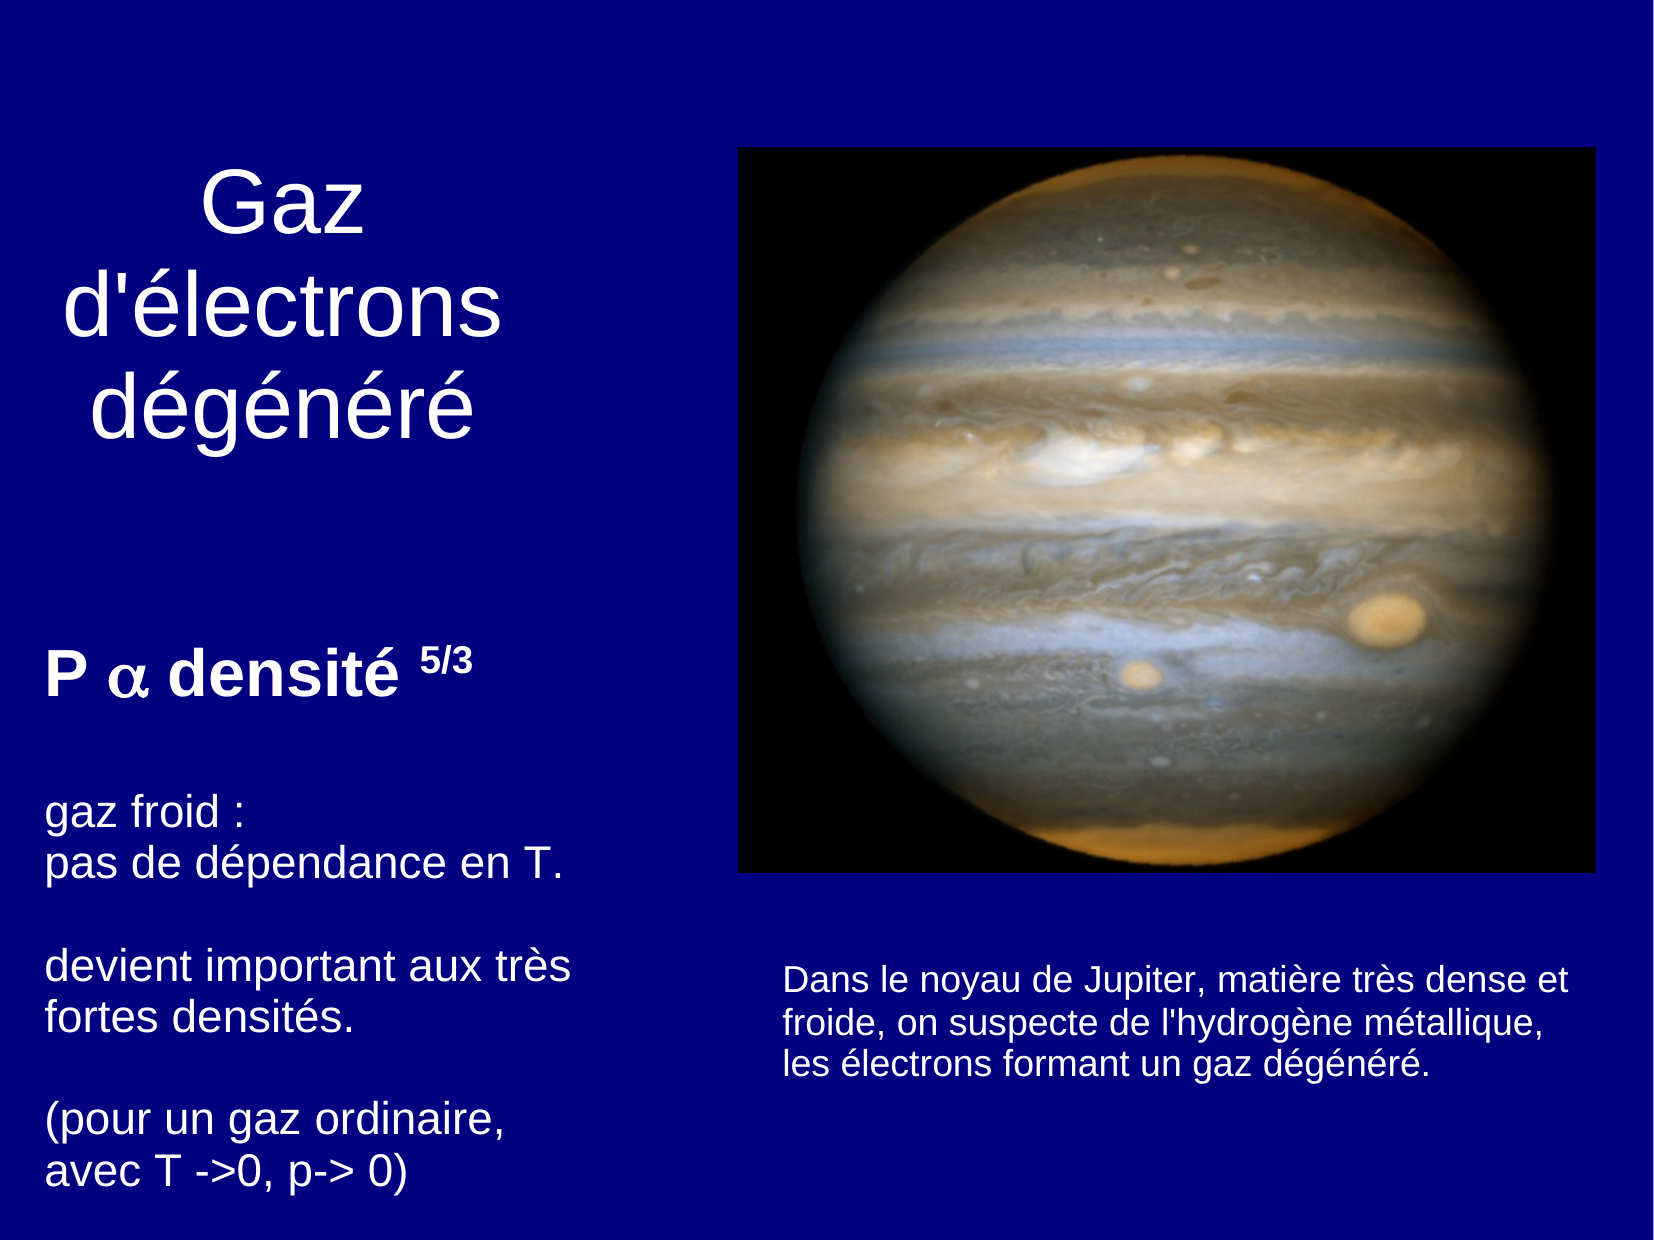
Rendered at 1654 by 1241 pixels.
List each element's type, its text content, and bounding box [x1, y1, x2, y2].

title Gaz d'électrons dégénéré [29, 68, 538, 542]
text_box P a densité 5/3 gaz froid : pas de dépendance en T. devient important aux très fortes densités. (pour un gaz ordinaire, avec T ->0, p-> 0) [29, 628, 621, 1211]
picture [738, 147, 1596, 873]
text_box Dans le noyau de Jupiter, matière très dense et froide, on suspecte de l'hydrogène métallique, les électrons formant un gaz dégénéré. [767, 951, 1584, 1093]
